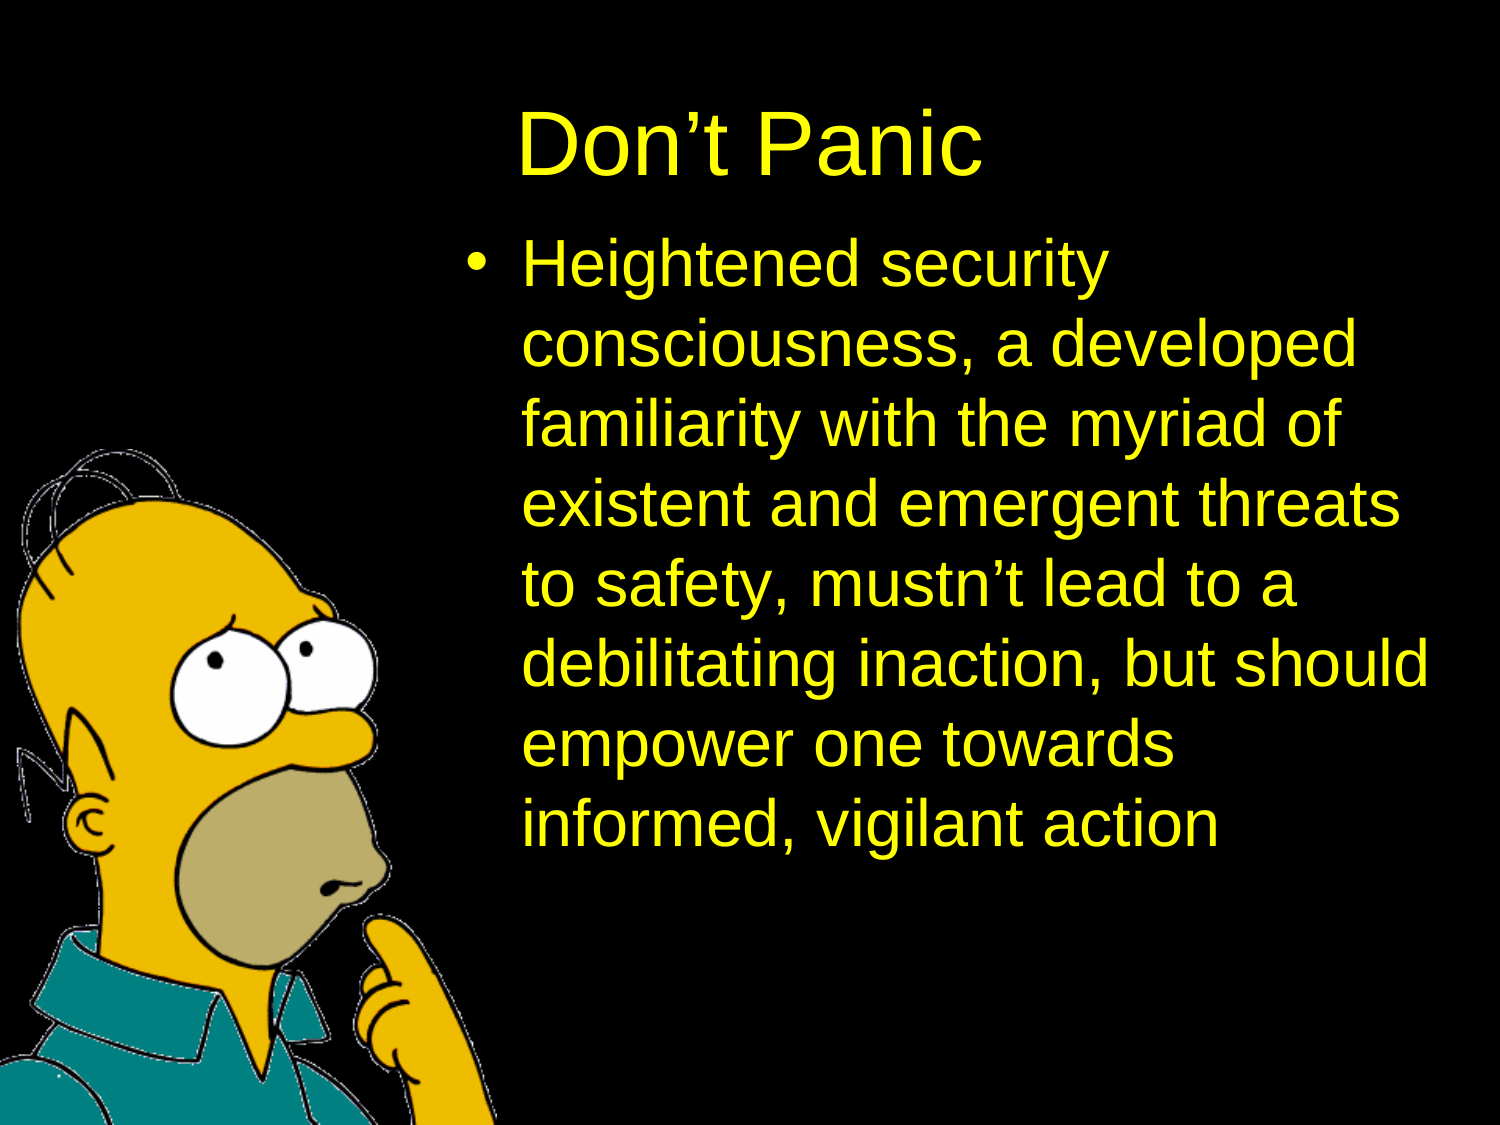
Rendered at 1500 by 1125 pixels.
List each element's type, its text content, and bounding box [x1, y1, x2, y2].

picture [0, 449, 497, 1125]
title Don’t Panic [75, 45, 1426, 233]
list Heightened security consciousness, a developed familiarity with the myriad of existent and emergent threats to safety, mustn’t lead to a debilitating inaction, but should empower one towards informed, vigilant action [450, 212, 1488, 955]
